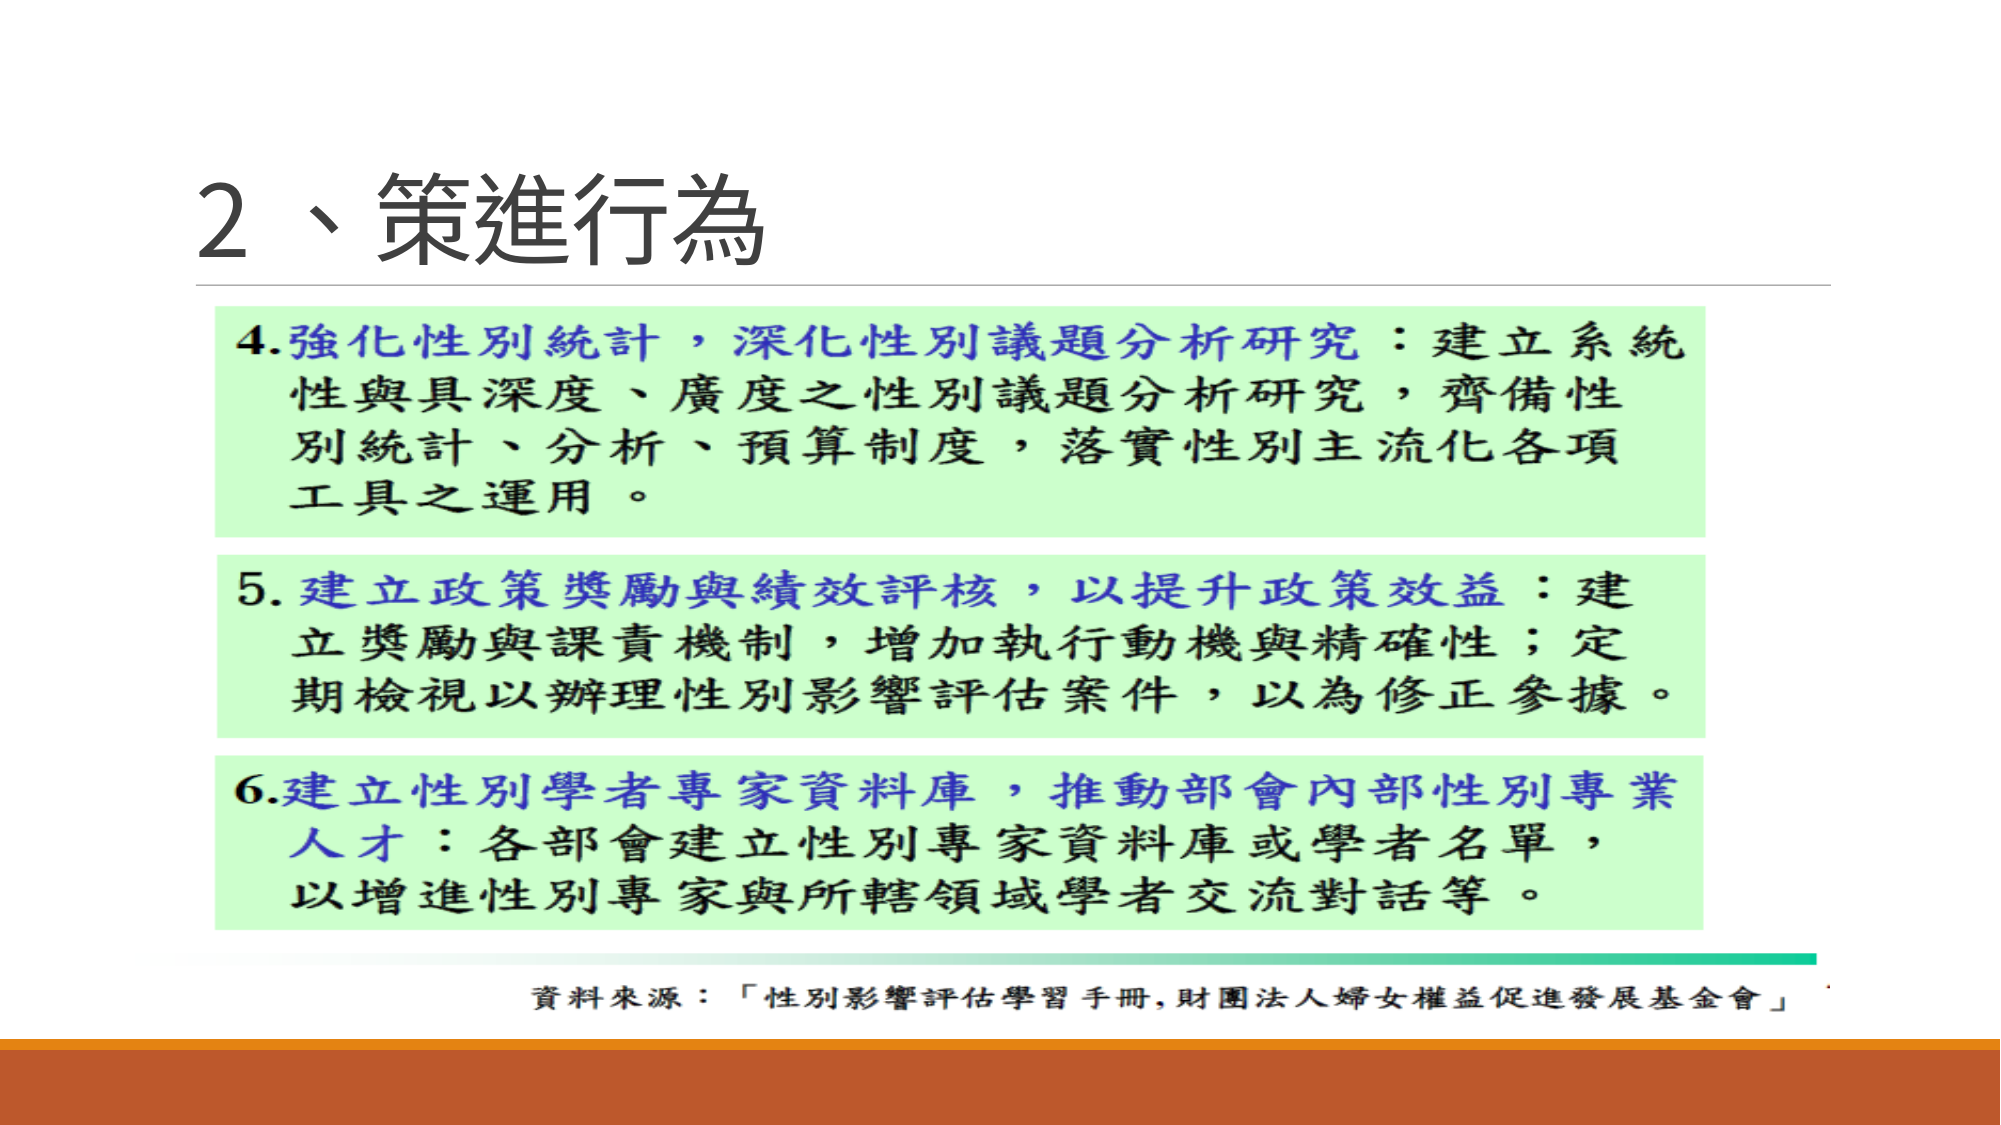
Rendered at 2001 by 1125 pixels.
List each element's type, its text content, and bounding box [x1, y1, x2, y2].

title 2、策進行為 [180, 47, 1830, 285]
picture [128, 302, 1830, 1032]
